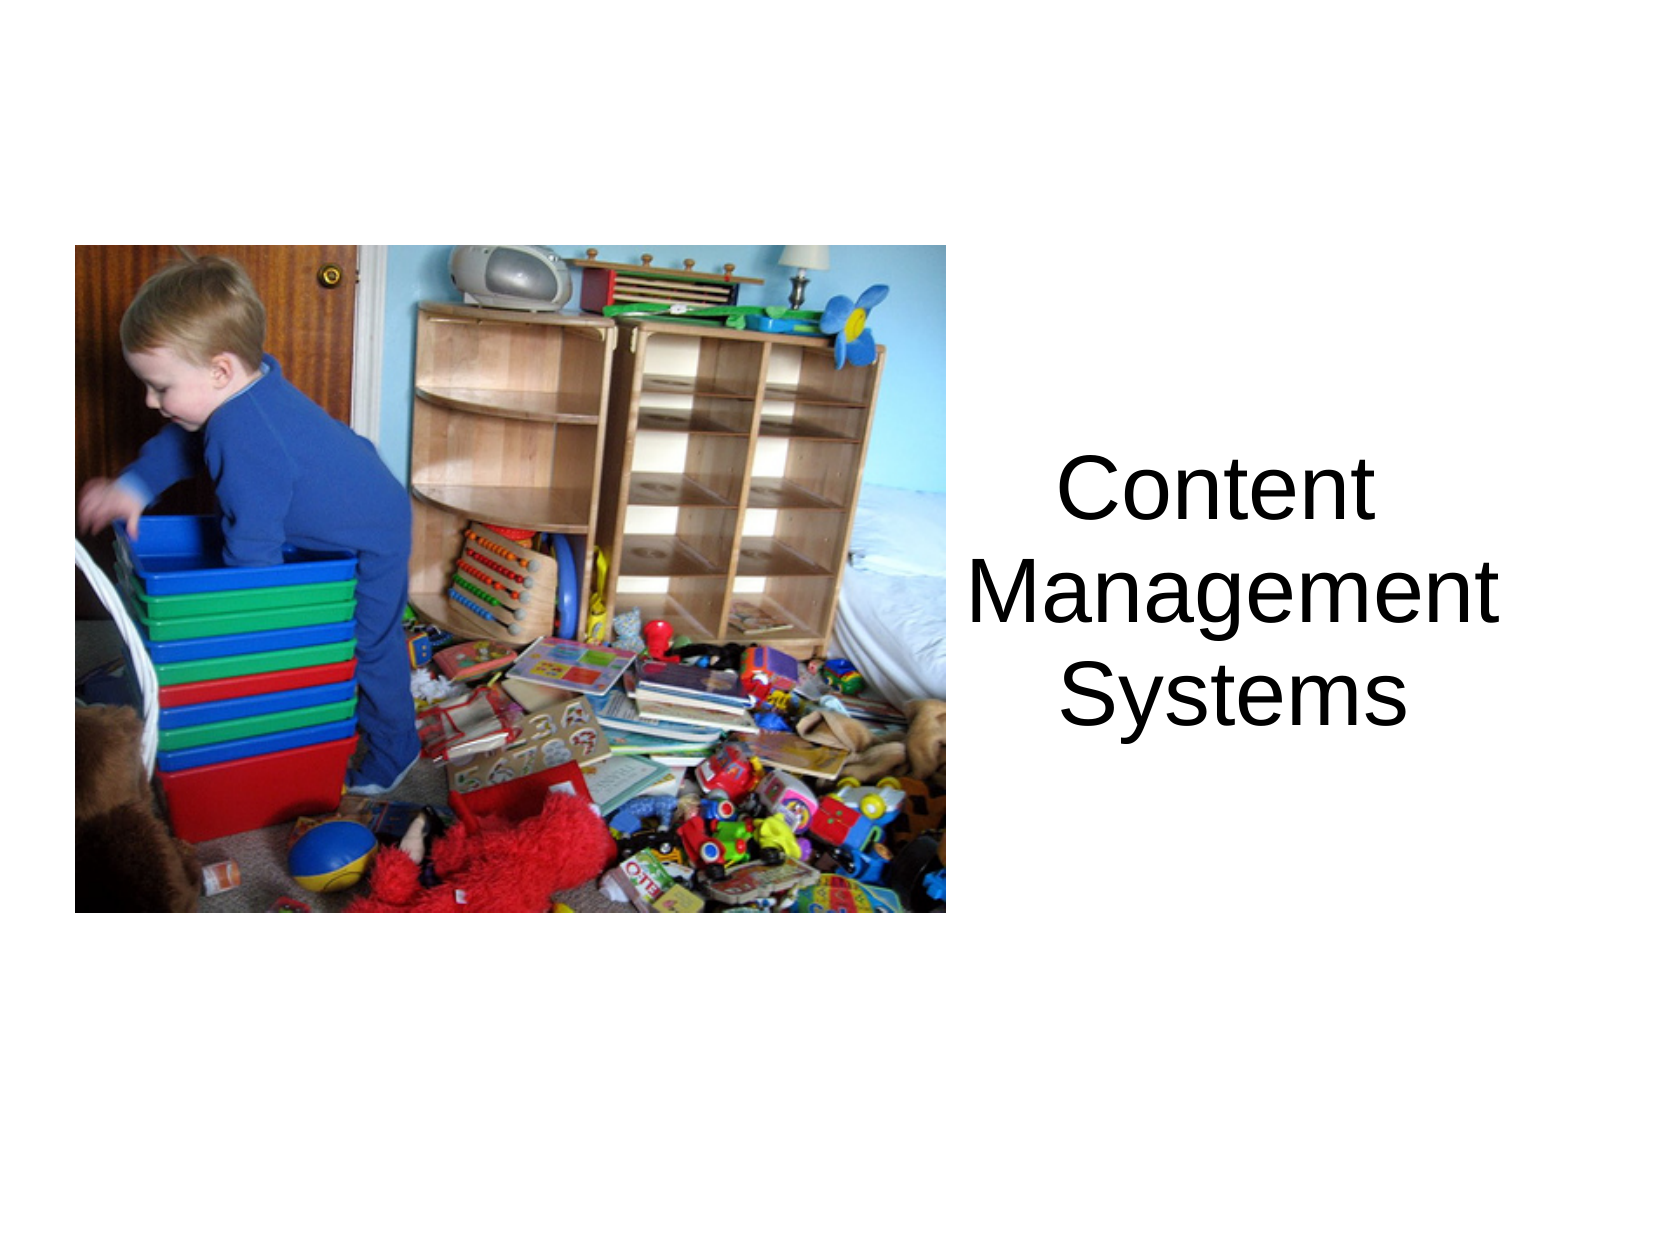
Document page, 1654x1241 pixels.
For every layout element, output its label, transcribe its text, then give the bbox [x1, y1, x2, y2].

picture [75, 245, 946, 913]
title Content Management Systems [825, 56, 1571, 1126]
